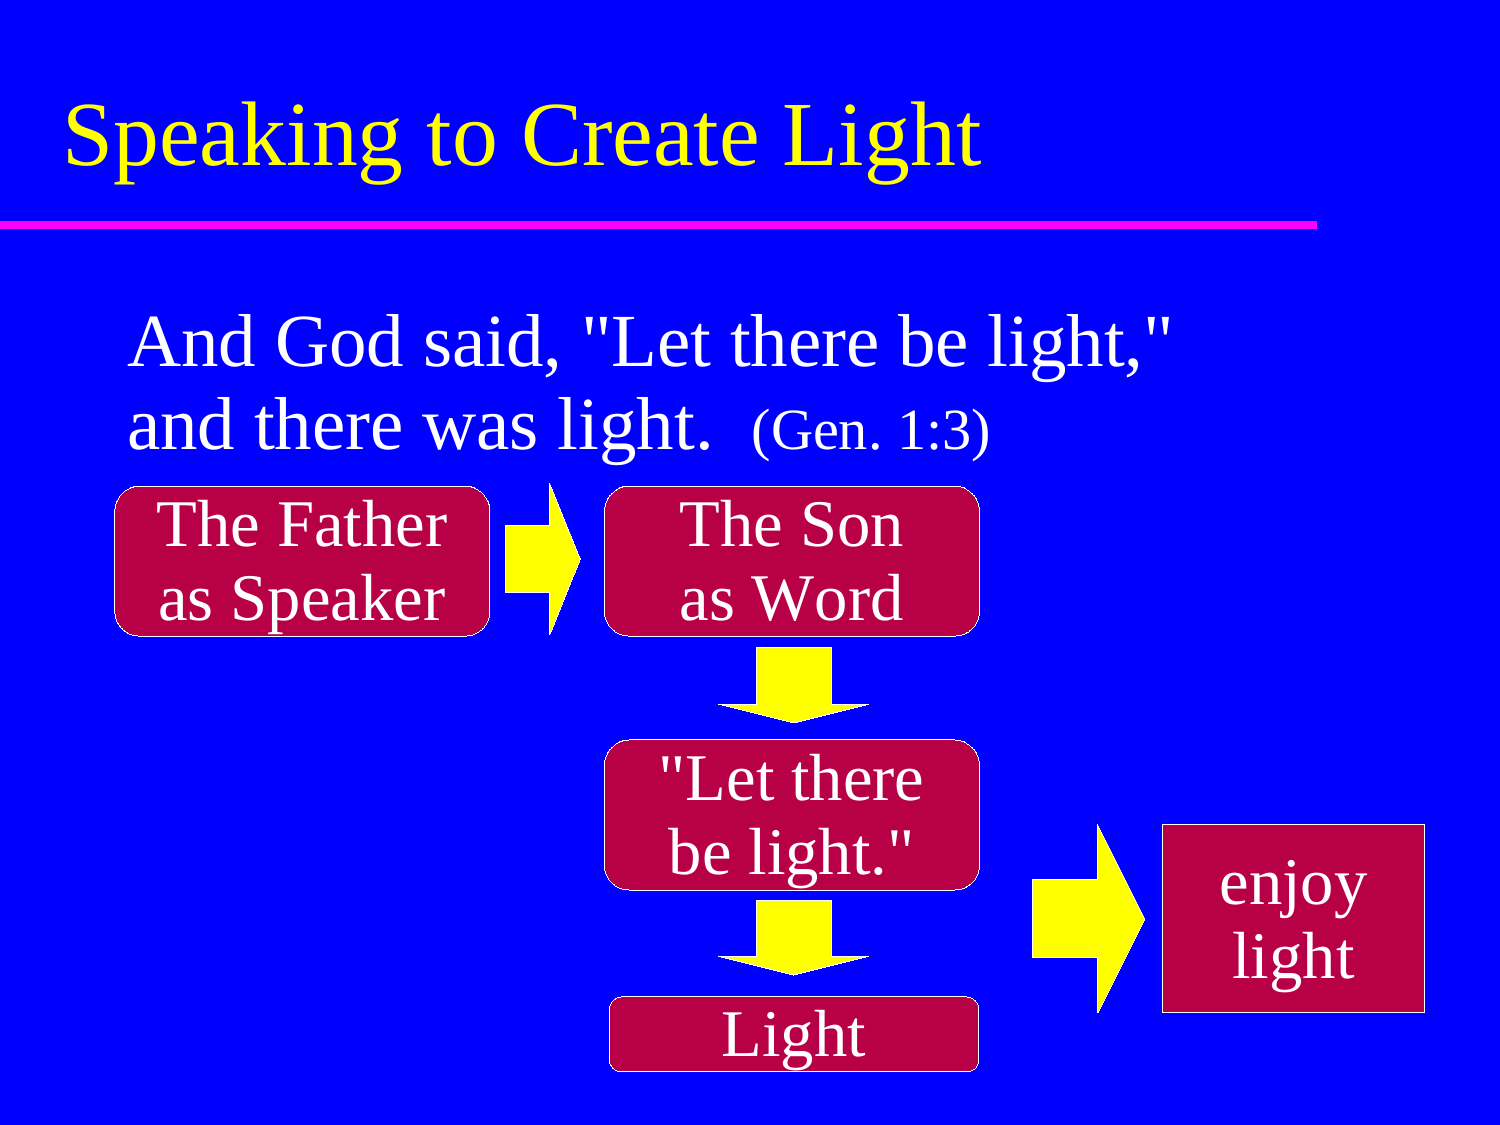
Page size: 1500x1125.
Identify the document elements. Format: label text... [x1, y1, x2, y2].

text_box Light [609, 996, 979, 1072]
text_box "Let there be light." [604, 739, 980, 891]
title Speaking to Create Light [62, 43, 1338, 225]
text_box And God said, "Let there be light," and there was light. (Gen. 1:3) [112, 292, 1276, 474]
text_box enjoy light [1162, 824, 1425, 1013]
text_box [718, 900, 869, 976]
text_box The Son as Word [604, 486, 980, 637]
text_box The Father as Speaker [114, 486, 490, 637]
text_box [1032, 824, 1145, 1013]
text_box [505, 483, 581, 635]
text_box [718, 647, 869, 723]
